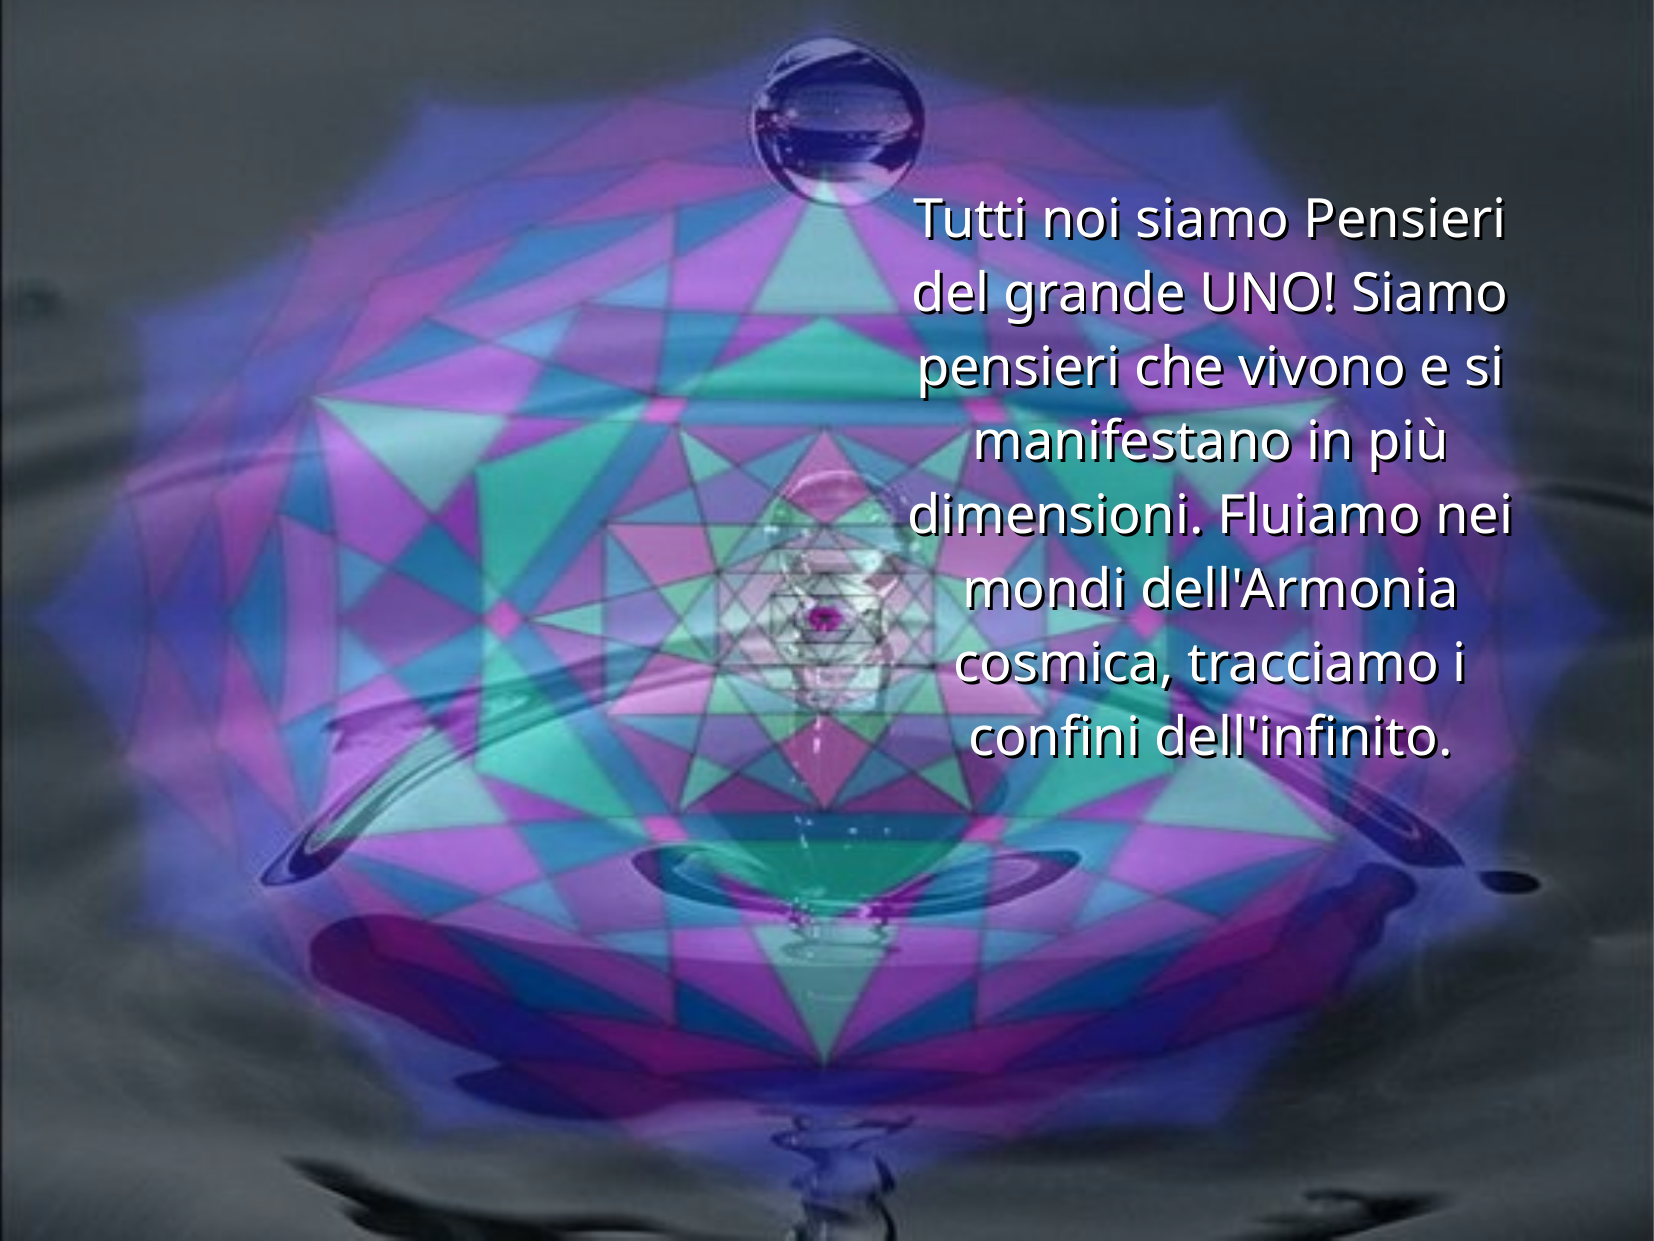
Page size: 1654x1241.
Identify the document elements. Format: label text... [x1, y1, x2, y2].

picture [0, 0, 1654, 1241]
title Tutti noi siamo Pensieri del grande UNO! Siamo pensieri che vivono e si manifestano in più dimensioni. Fluiamo nei mondi dell'Armonia cosmica, tracciamo i confini dell'infinito. [885, 123, 1536, 827]
